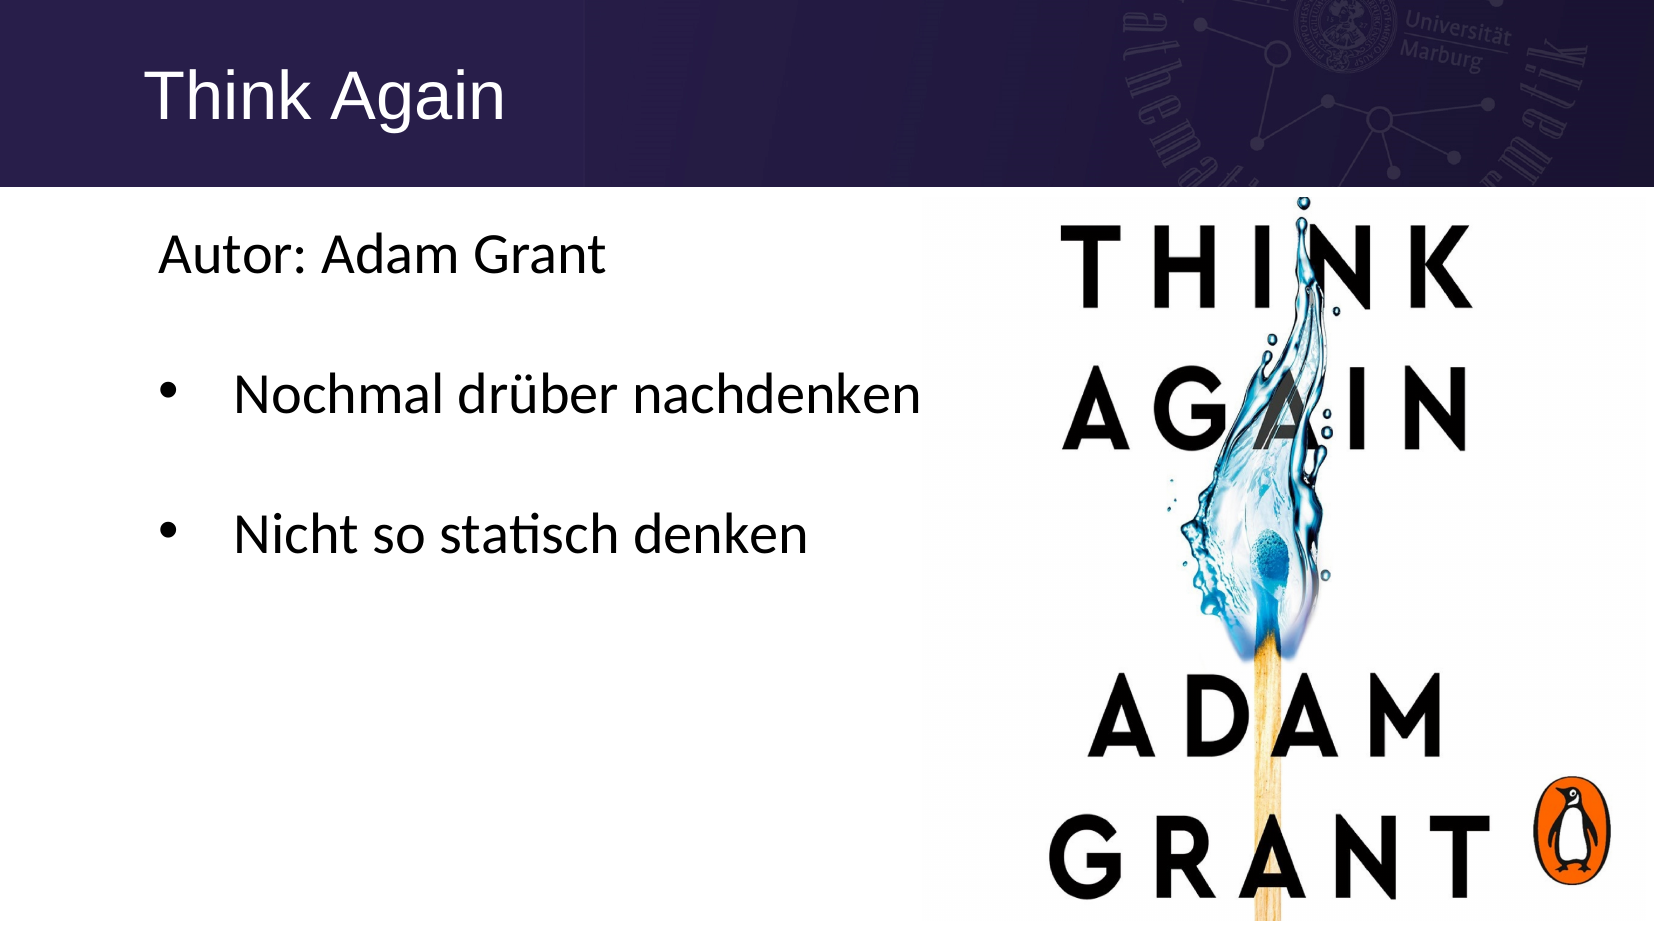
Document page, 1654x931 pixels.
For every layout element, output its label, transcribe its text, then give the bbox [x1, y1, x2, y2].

text_box Think Again [143, 14, 1260, 170]
picture [922, 198, 1646, 921]
text_box Autor: Adam Grant Nochmal drüber nachdenken Nicht so statisch denken [143, 207, 922, 742]
picture [0, 0, 1654, 187]
